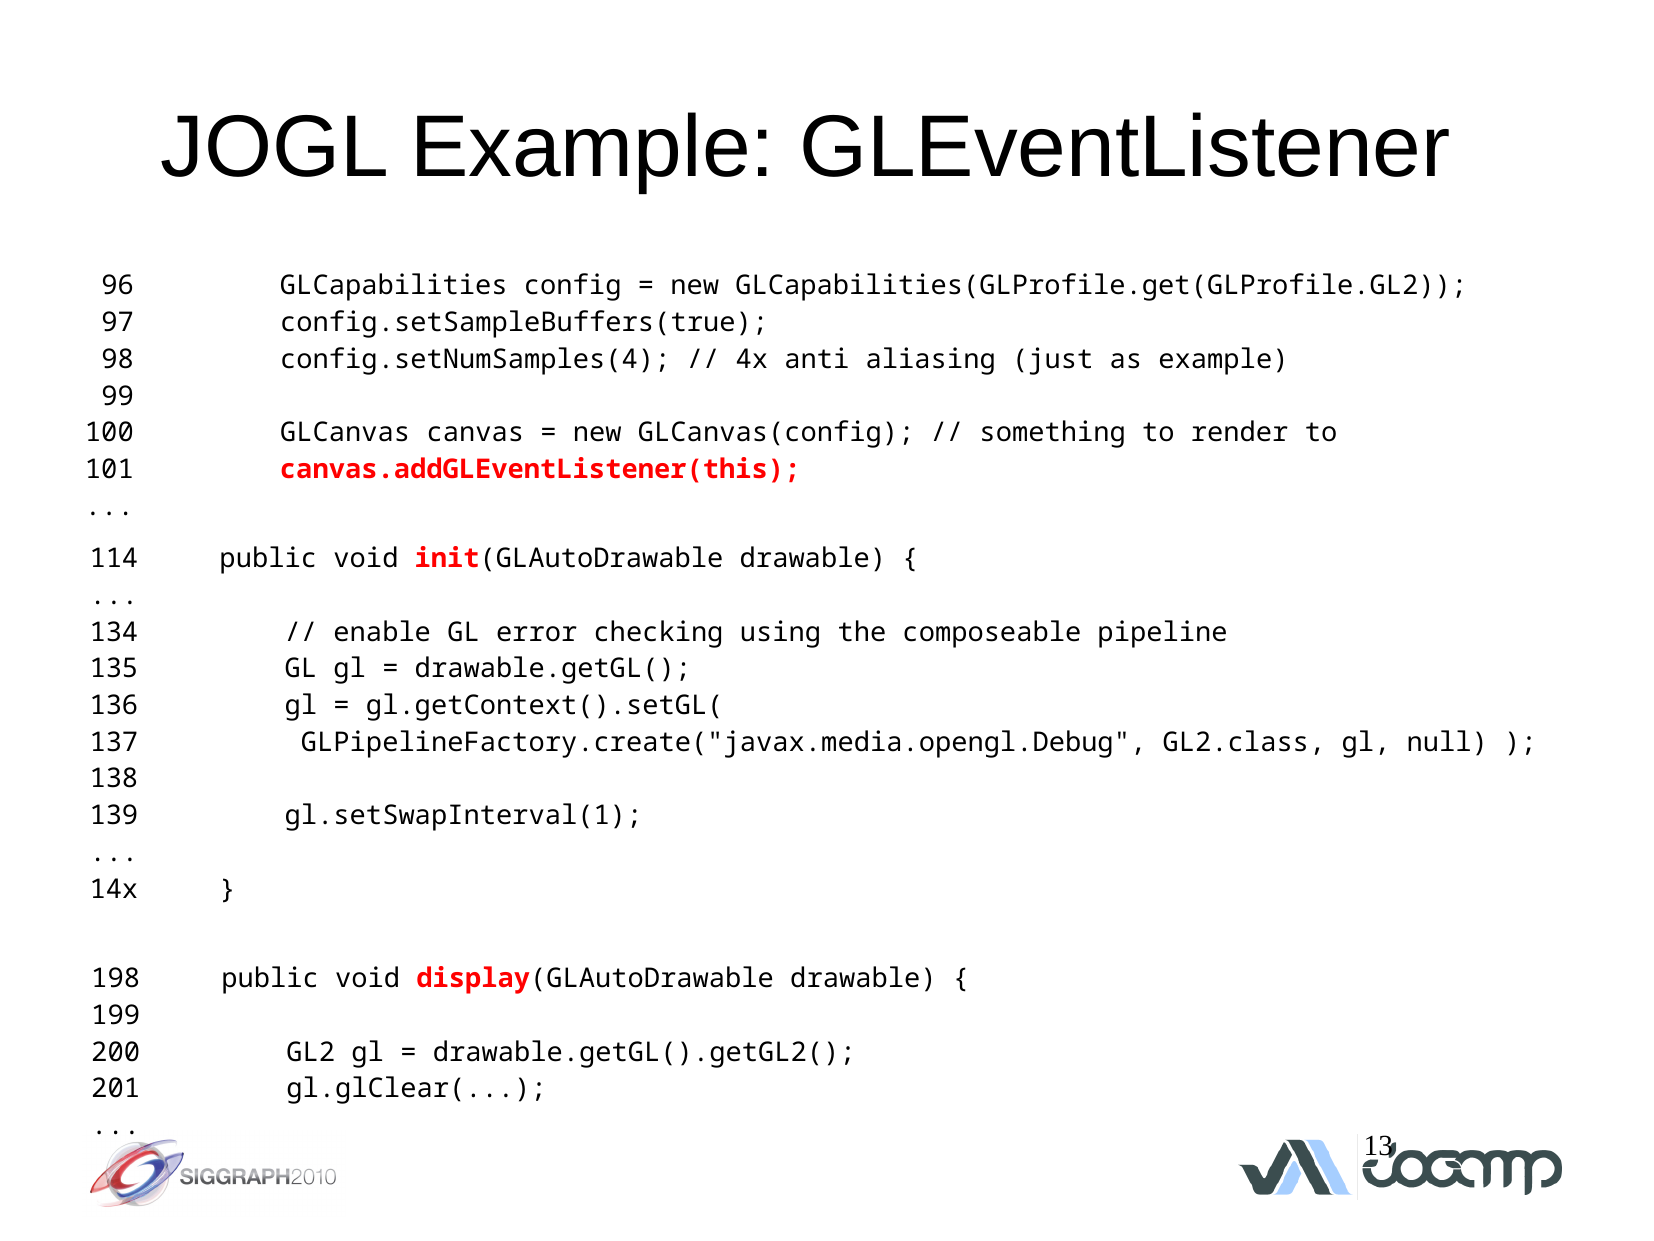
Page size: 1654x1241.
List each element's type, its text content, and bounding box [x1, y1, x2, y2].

text_box 96 GLCapabilities config = new GLCapabilities(GLProfile.get(GLProfile.GL2)); 97 config.setSampleBuffers(true); 98 config.setNumSamples(4); // 4x anti aliasing (just as example) 99 100 GLCanvas canvas = new GLCanvas(config); // something to render to 101 canvas.addGLEventListener(this); ... [70, 258, 1538, 517]
title JOGL Example: GLEventListener [112, 66, 1501, 226]
picture [1237, 1134, 1562, 1200]
text_box 114 public void init(GLAutoDrawable drawable) { ... 134 // enable GL error checking using the composeable pipeline 135 GL gl = drawable.getGL(); 136 gl = gl.getContext().setGL( 137 GLPipelineFactory.create("javax.media.opengl.Debug", GL2.class, gl, null) ); 138 139 gl.setSwapInterval(1); ... 14x } [74, 531, 1613, 904]
picture [82, 1154, 346, 1217]
text_box 198 public void display(GLAutoDrawable drawable) { 199 200 GL2 gl = drawable.getGL().getGL2(); 201 gl.glClear(...); ... [76, 951, 1238, 1154]
